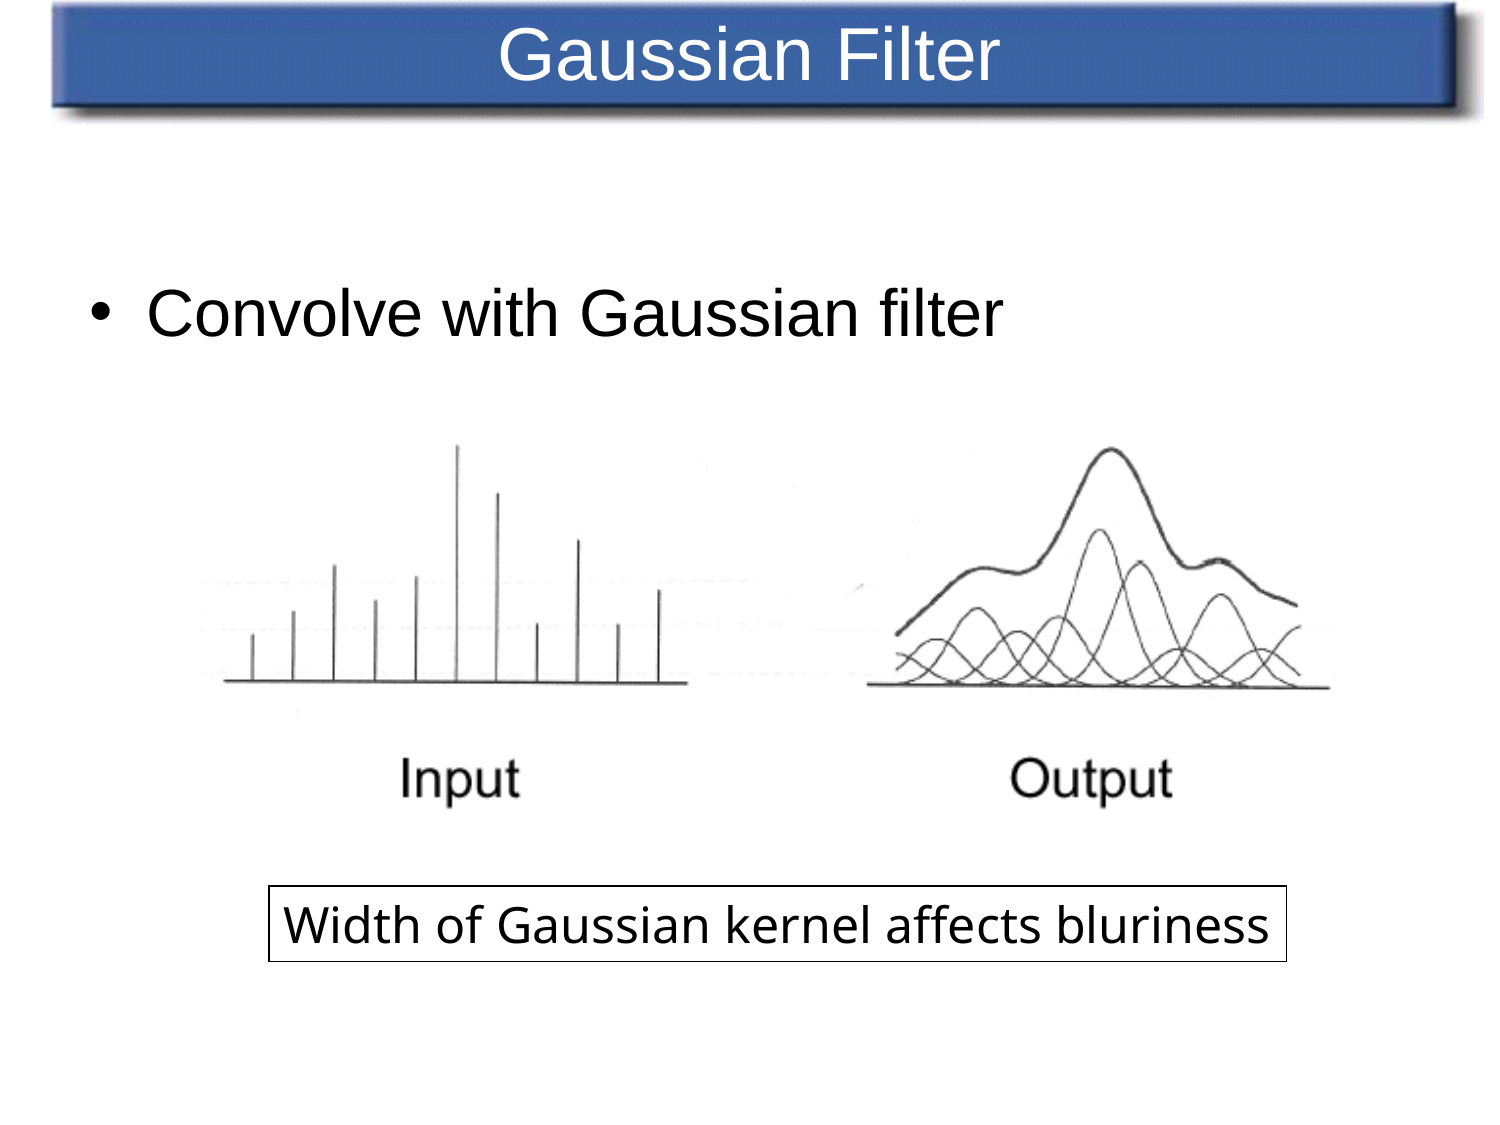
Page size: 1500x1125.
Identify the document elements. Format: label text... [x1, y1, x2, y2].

title Gaussian Filter [75, 0, 1426, 103]
list Convolve with Gaussian filter [75, 262, 1426, 1006]
chart [200, 408, 1345, 826]
picture [50, 0, 1484, 127]
text_box Width of Gaussian kernel affects bluriness [268, 885, 1287, 962]
